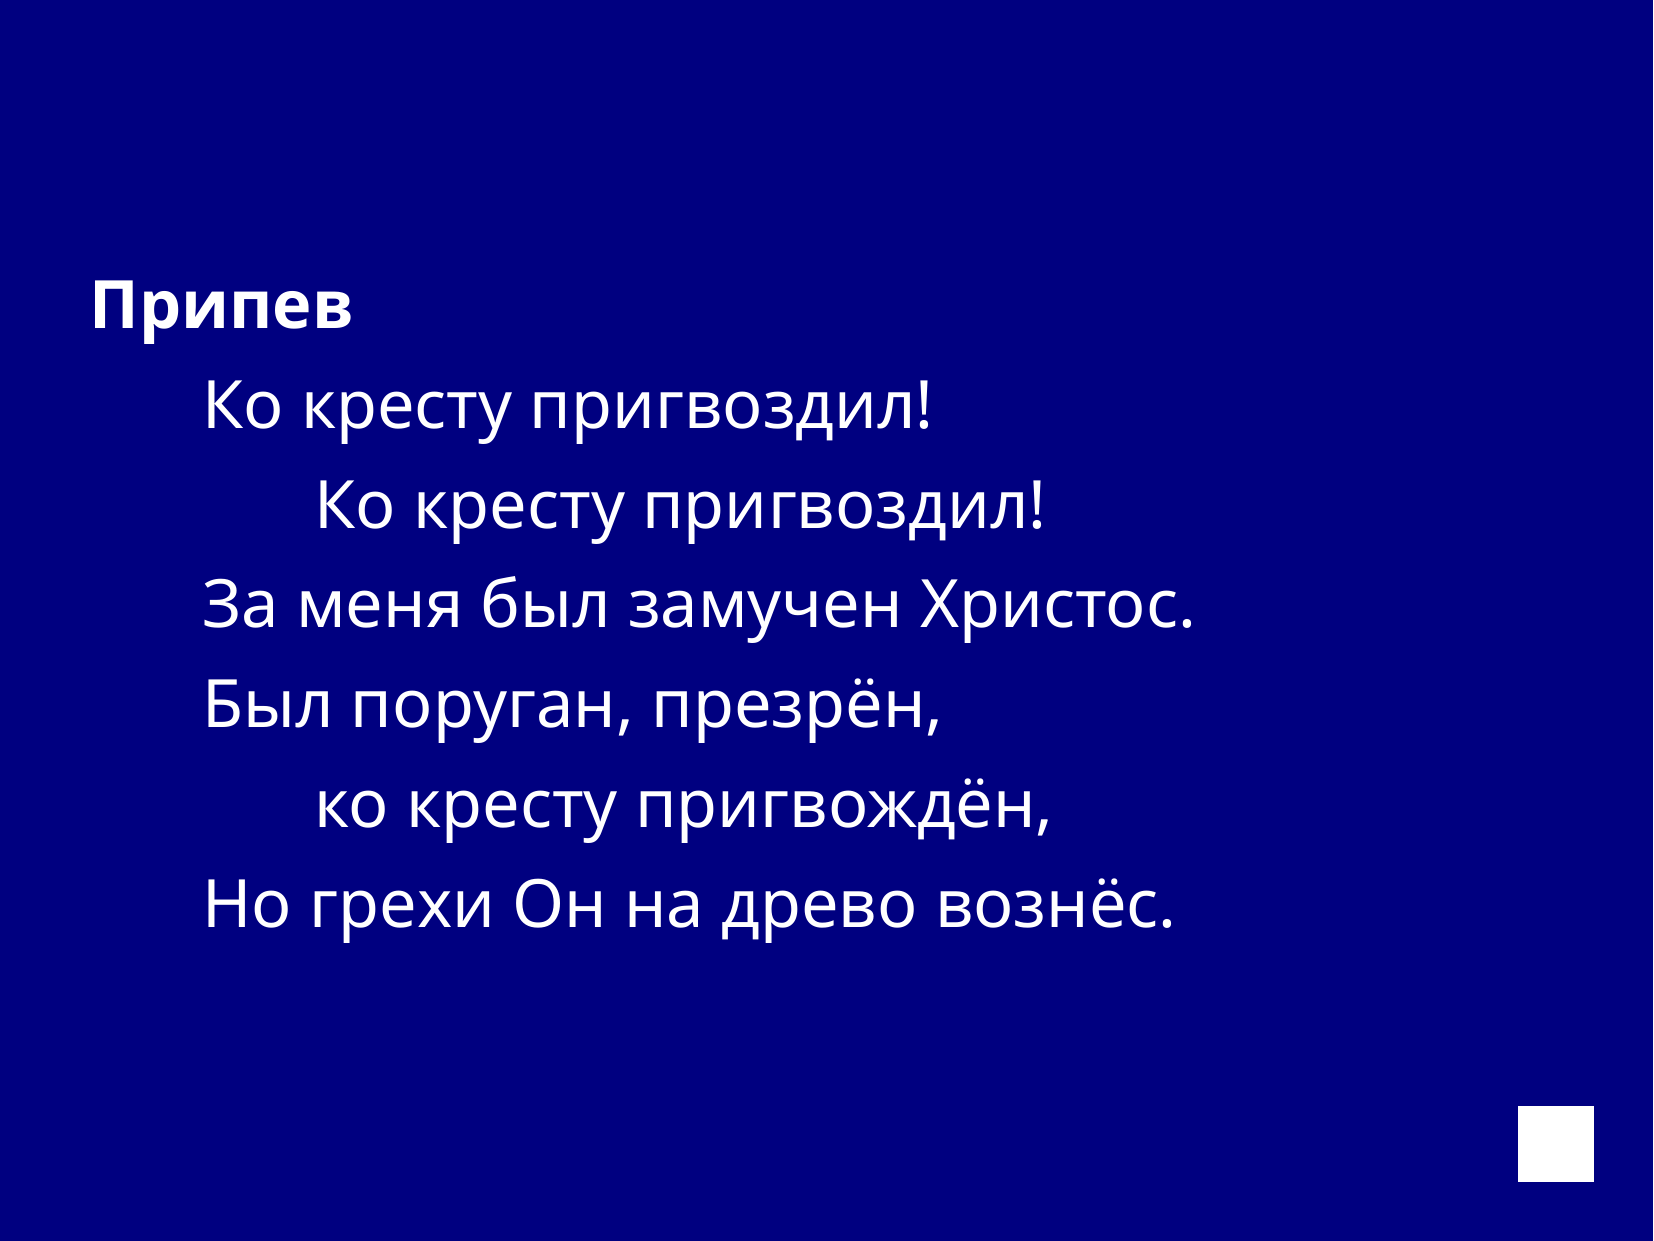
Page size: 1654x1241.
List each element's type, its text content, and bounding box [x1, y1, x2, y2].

text_box Припев Ко кресту пригвоздил! Ко кресту пригвоздил! За меня был замучен Христос. Был поруган, презрён, ко кресту пригвождён, Но грехи Он на древо вознёс. [75, 150, 1576, 1163]
text_box [1518, 1106, 1594, 1182]
